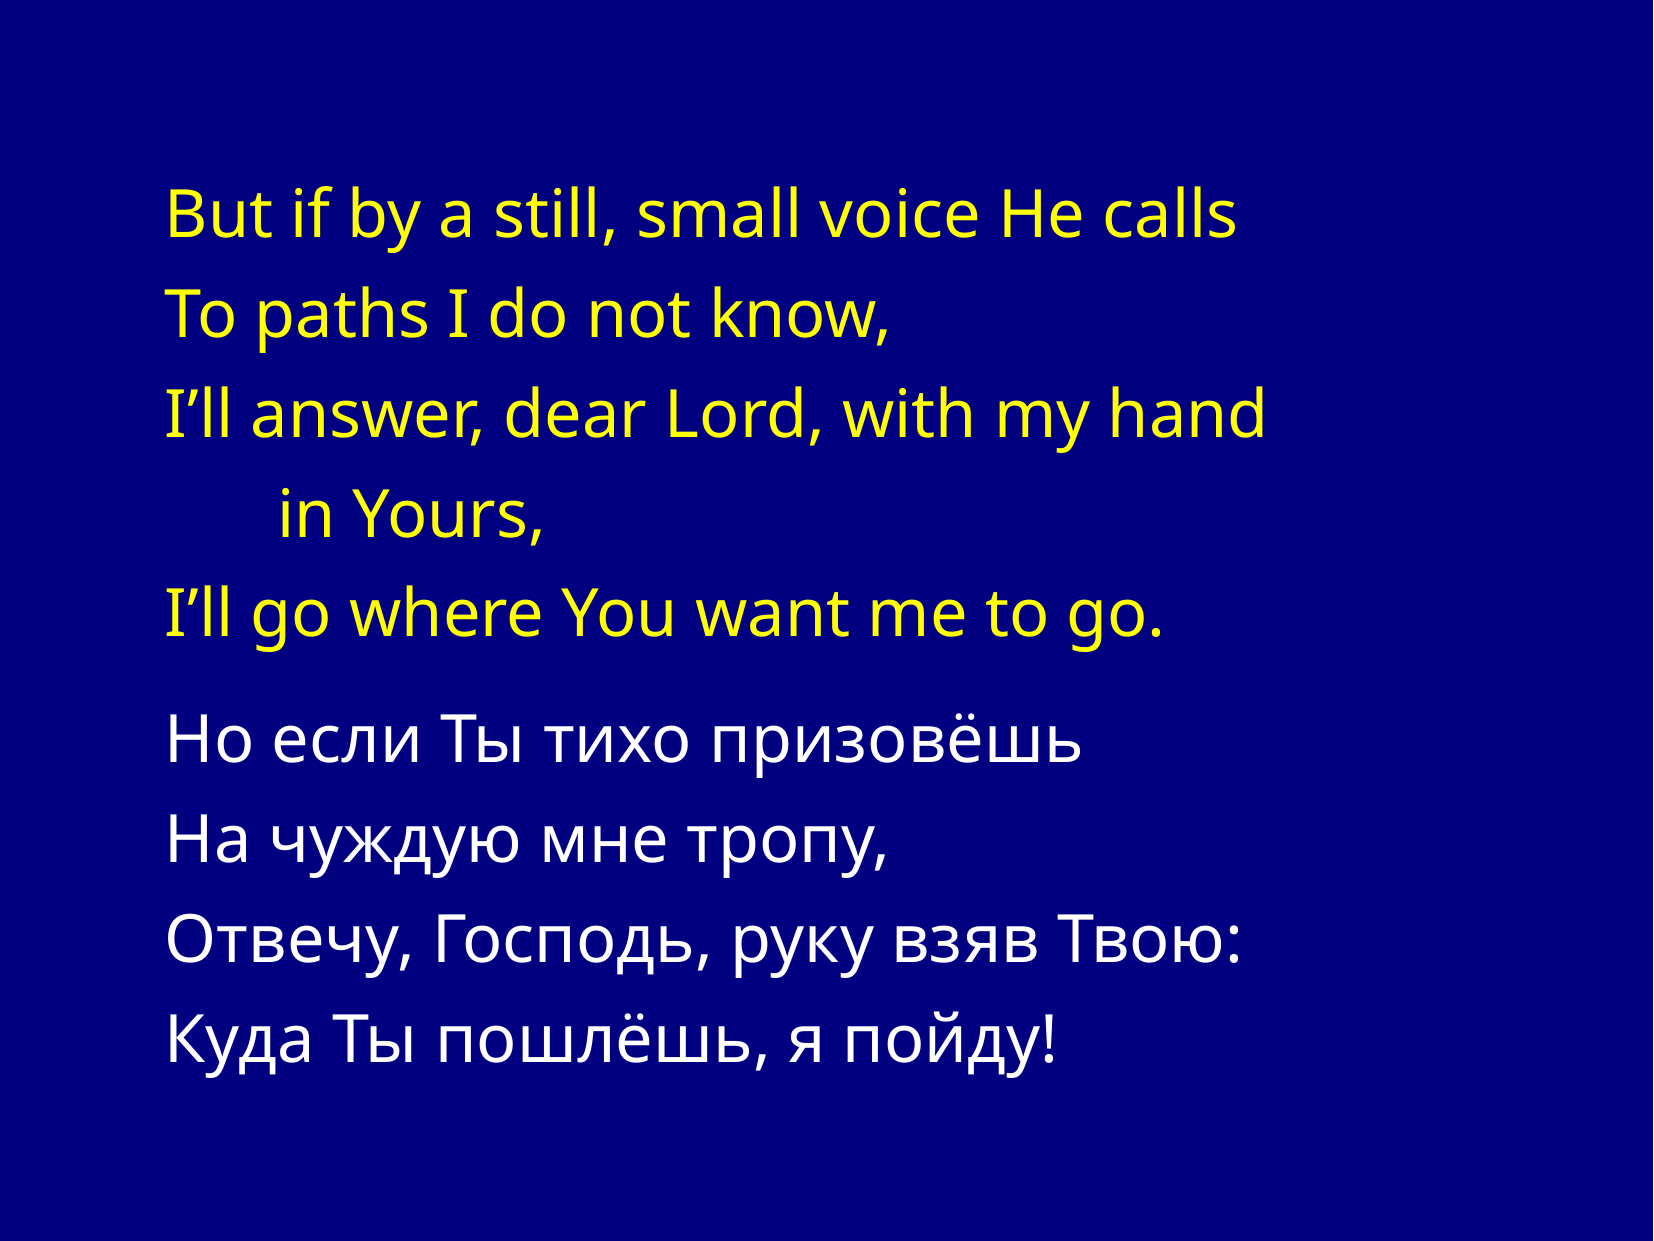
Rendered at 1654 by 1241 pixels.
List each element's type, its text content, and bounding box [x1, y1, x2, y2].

text_box Но если Ты тихо призовёшь На чуждую мне тропу, Отвечу, Господь, руку взяв Твою: Куда Ты пошлёшь, я пойду! [37, 675, 1576, 1163]
text_box But if by a still, small voice He calls To paths I do not know, I’ll answer, dear Lord, with my hand in Yours, I’ll go where You want me to go. [37, 150, 1653, 638]
